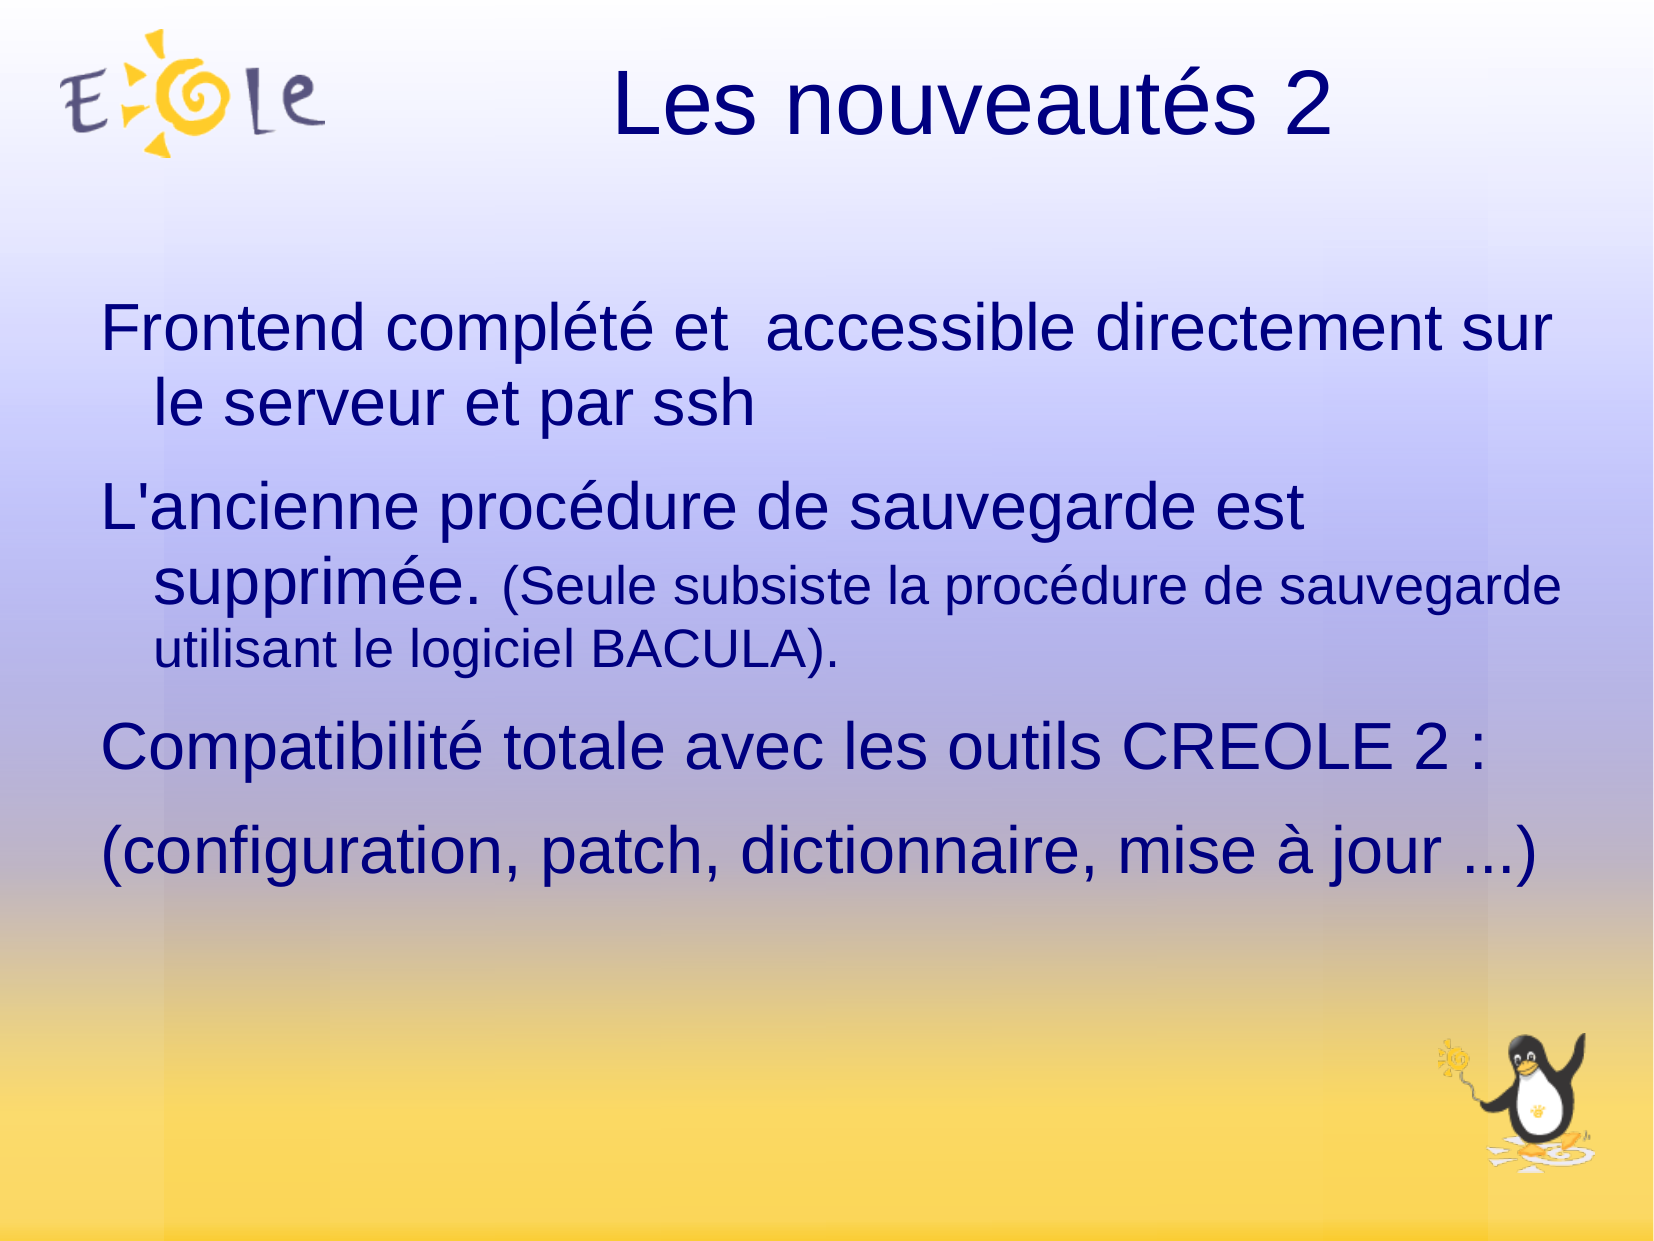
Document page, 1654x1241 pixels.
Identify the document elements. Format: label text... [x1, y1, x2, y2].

title Les nouveautés 2 [165, 28, 1654, 178]
list Frontend complété et accessible directement sur le serveur et par ssh L'ancienne procédure de sauvegarde est supprimée. (Seule subsiste la procédure de sauvegarde utilisant le logiciel BACULA). Compatibilité totale avec les outils CREOLE 2 : (configuration, patch, dictionnaire, mise à jour ...) [82, 290, 1571, 1109]
picture [0, 0, 1654, 1241]
